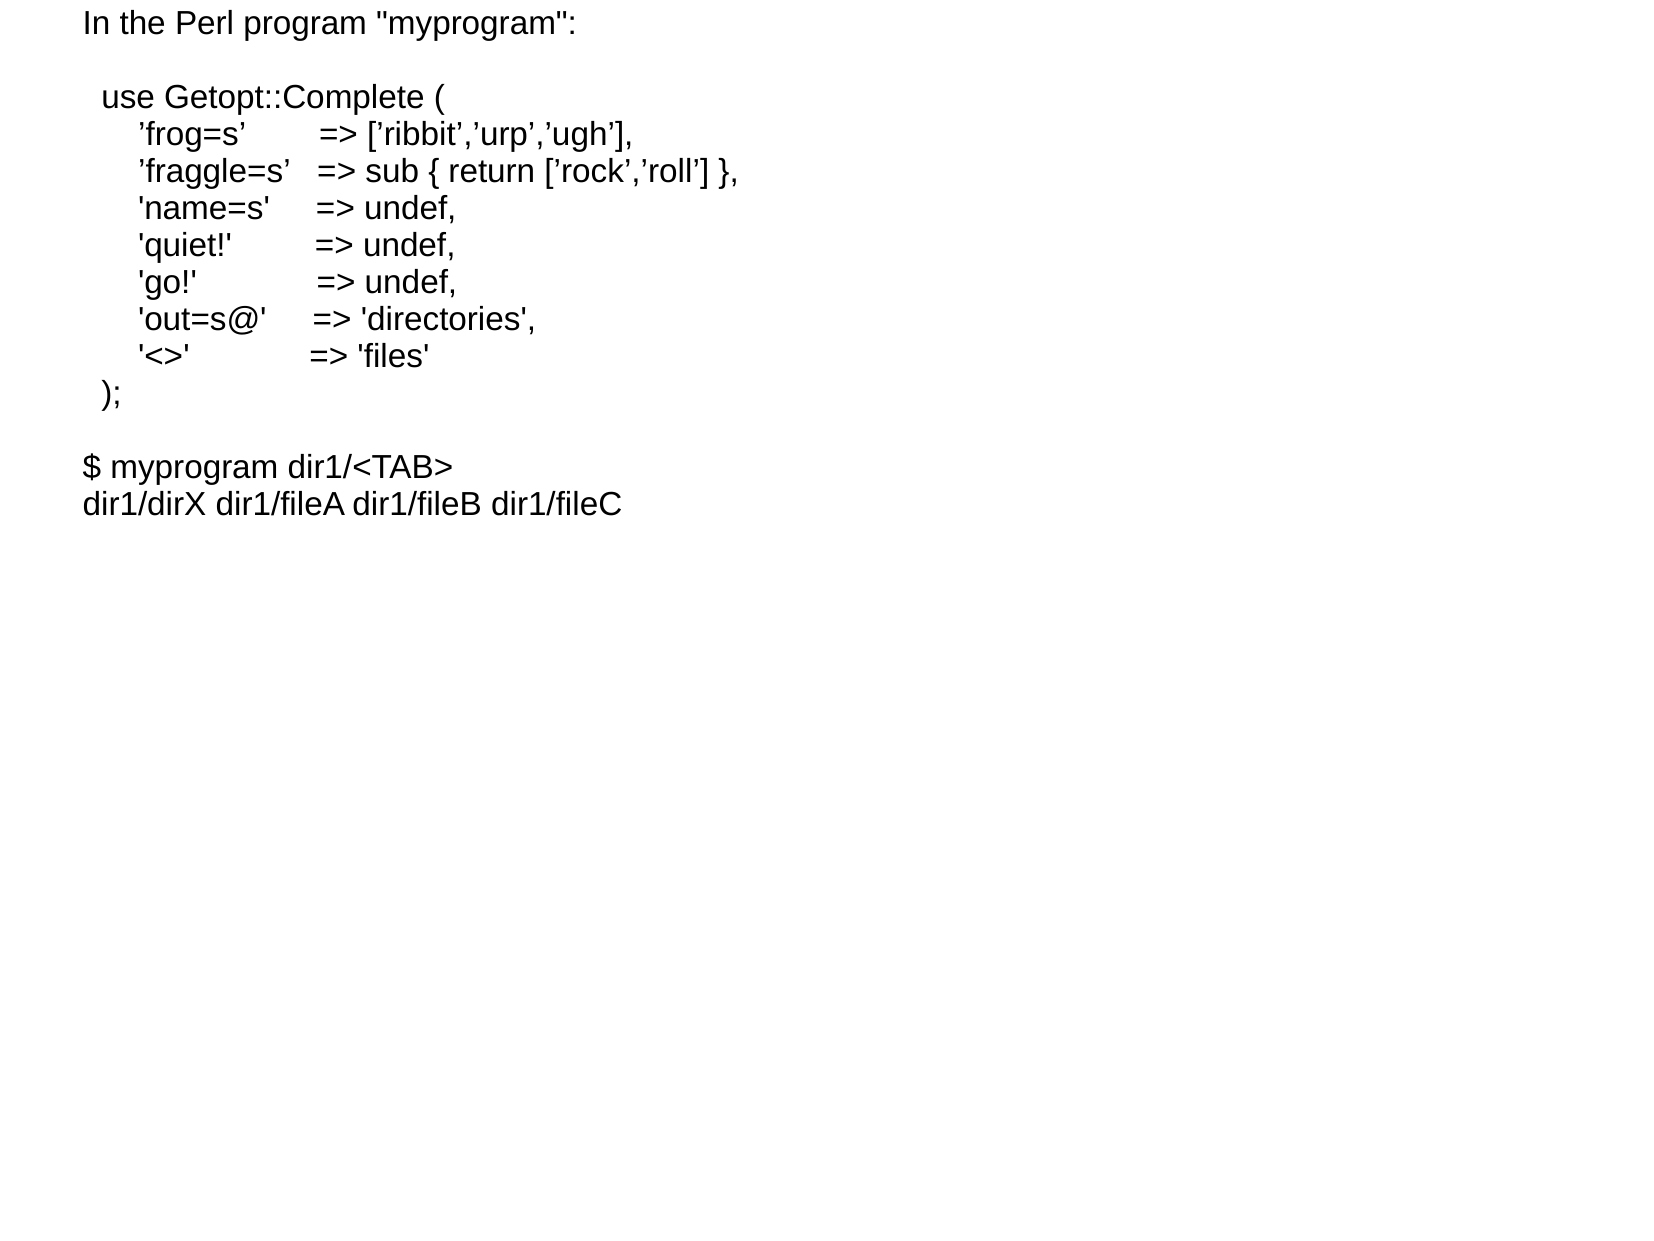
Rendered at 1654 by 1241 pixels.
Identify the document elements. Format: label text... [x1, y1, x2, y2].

subtitle In the Perl program "myprogram": use Getopt::Complete ( ’frog=s’ => [’ribbit’,’urp’,’ugh’], ’fraggle=s’ => sub { return [’rock’,’roll’] }, 'name=s' => undef, 'quiet!' => undef, 'go!' => undef, 'out=s@' => 'directories', '<>' => 'files' ); $ myprogram dir1/<TAB> dir1/dirX dir1/fileA dir1/fileB dir1/fileC [82, 4, 1571, 1064]
